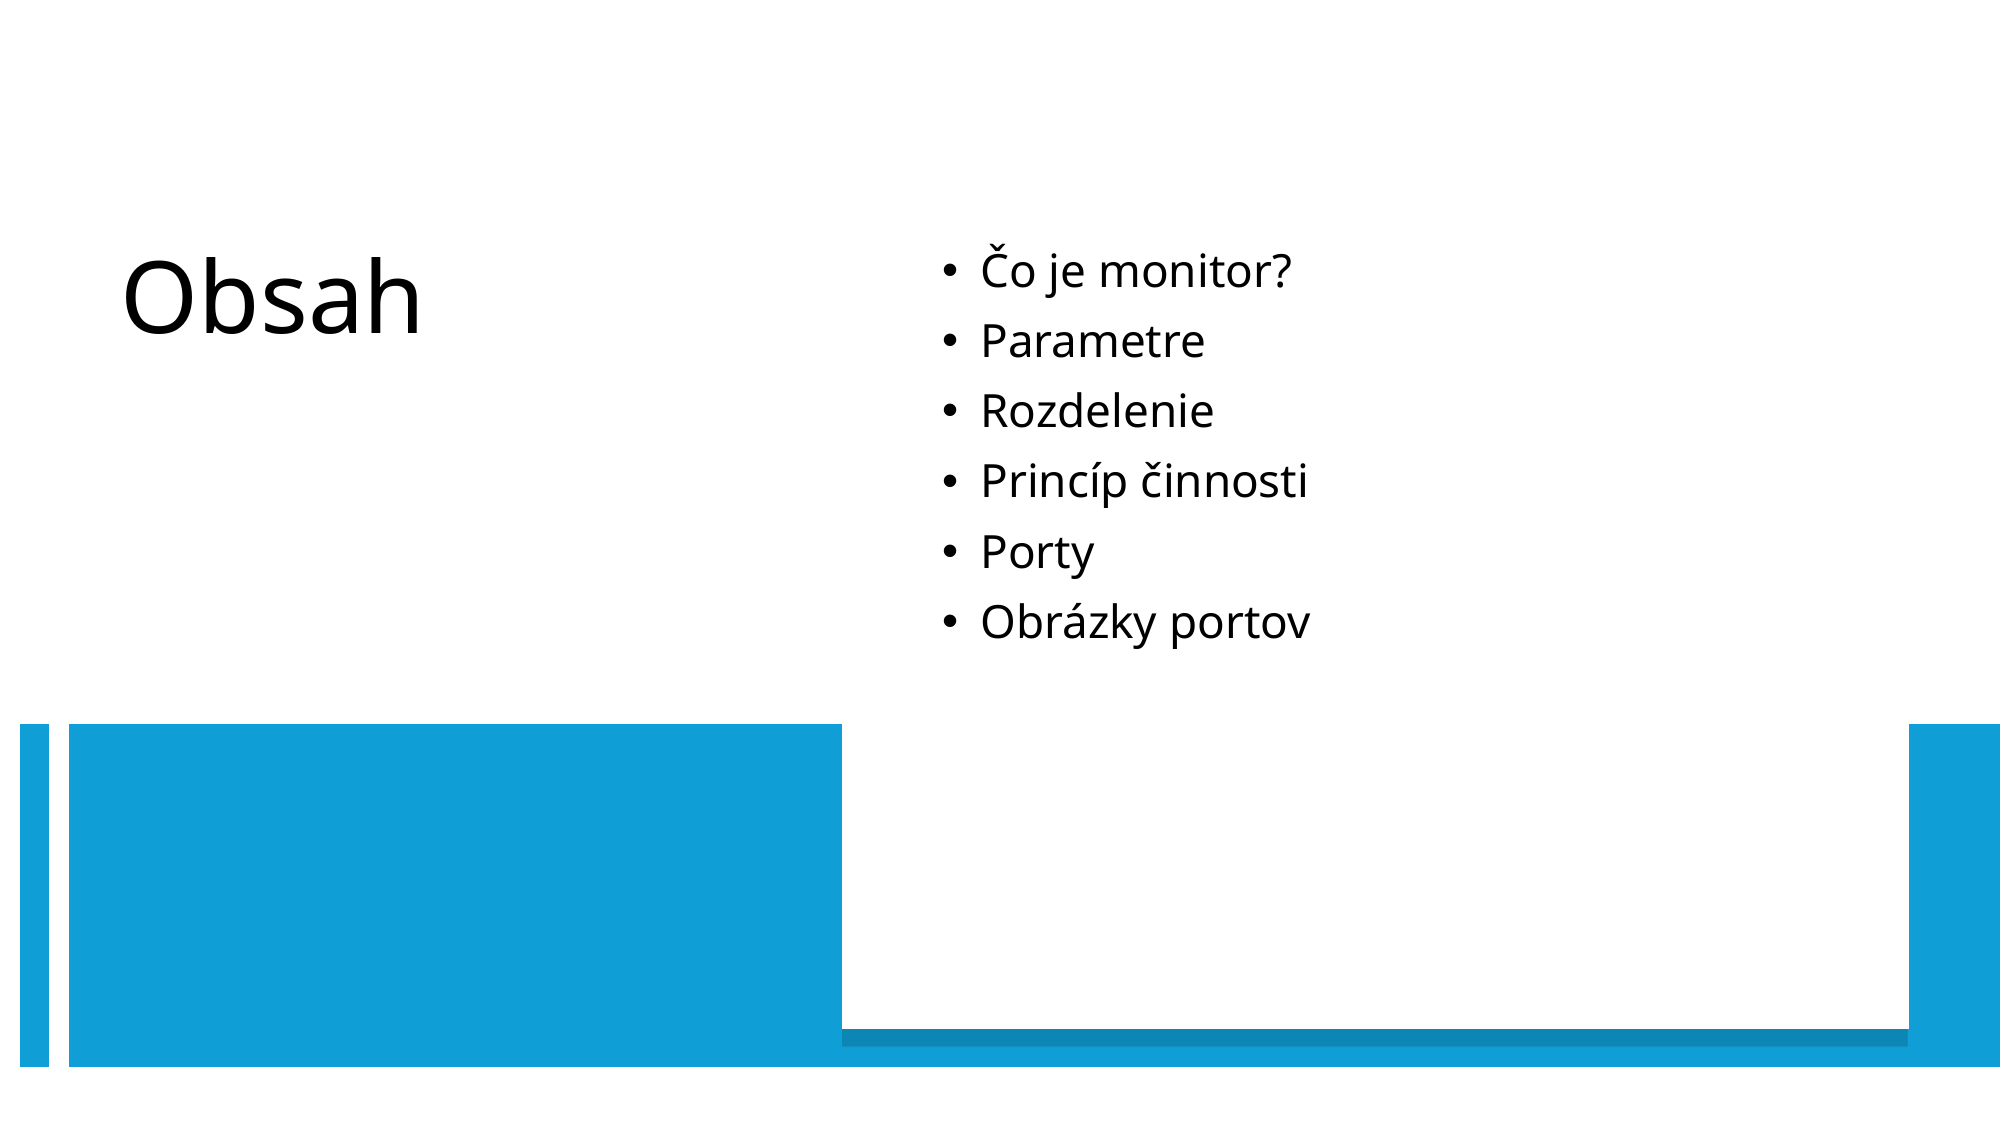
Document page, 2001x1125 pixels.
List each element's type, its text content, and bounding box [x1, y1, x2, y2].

title Obsah [105, 239, 729, 682]
text_box [0, 0, 2000, 1125]
list Čo je monitor? Parametre Rozdelenie Princíp činnosti Porty Obrázky portov [927, 239, 1838, 946]
